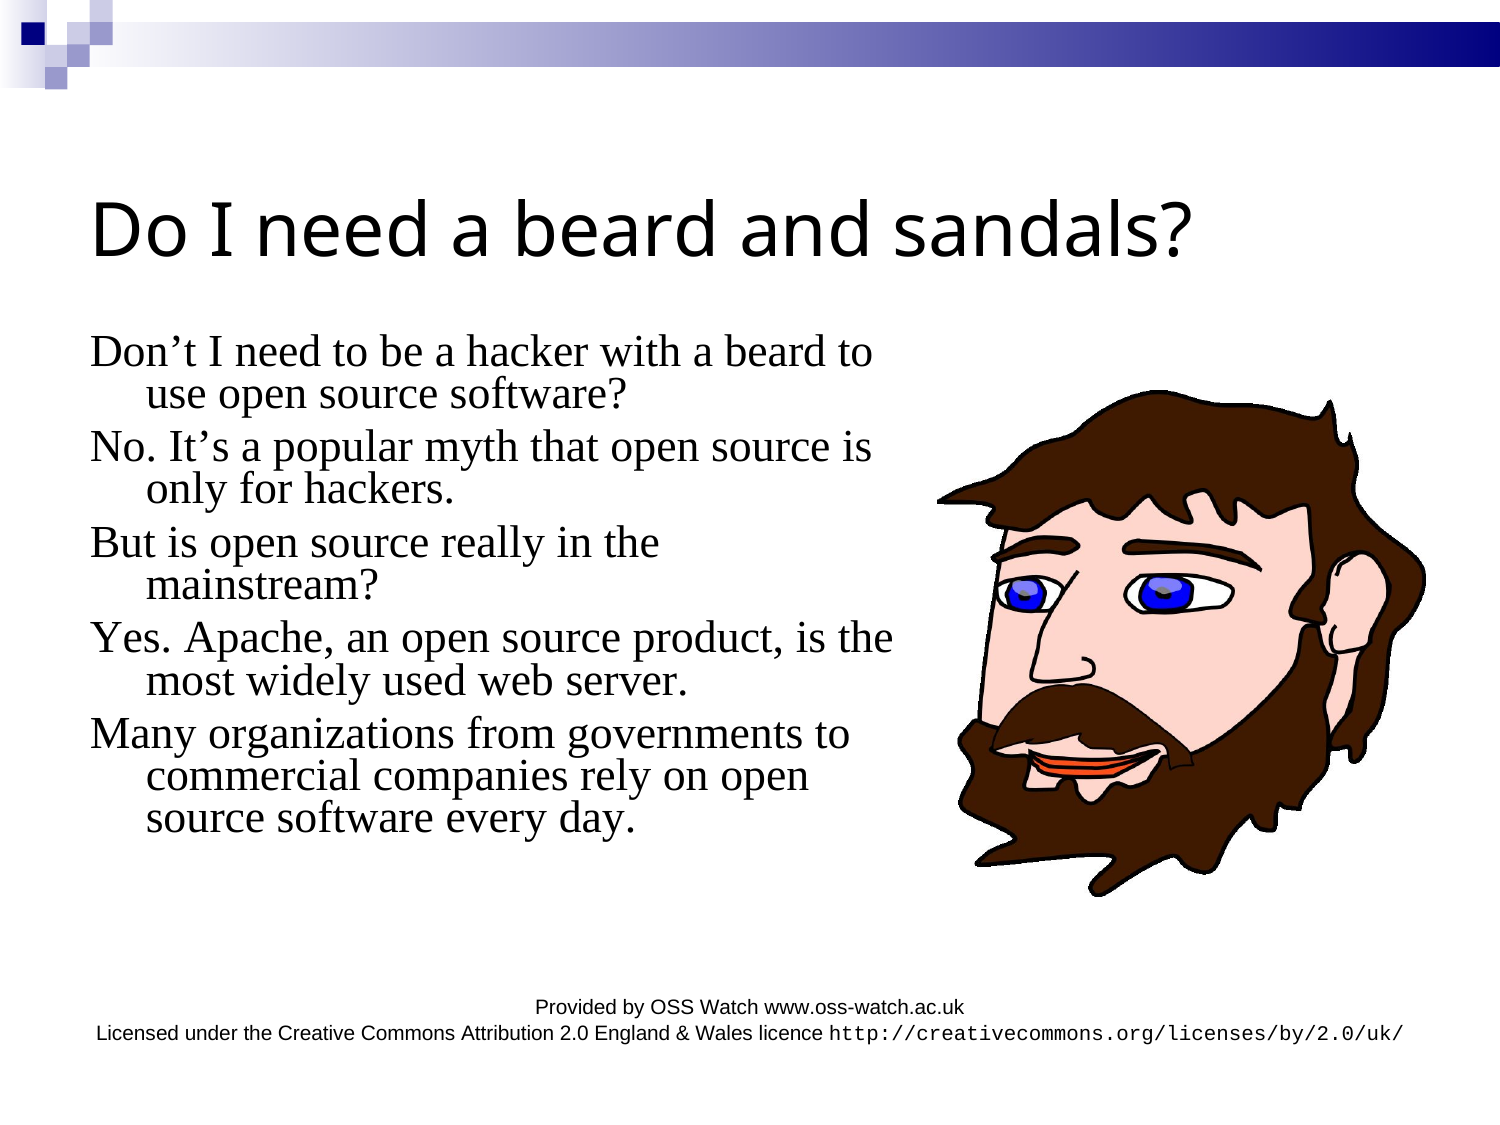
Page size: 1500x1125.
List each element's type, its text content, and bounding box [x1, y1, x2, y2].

picture [937, 390, 1426, 897]
title Do I need a beard and sandals? [75, 148, 1426, 289]
list Don’t I need to be a hacker with a beard to use open source software? No. It’s a popular myth that open source is only for hackers. But is open source really in the mainstream? Yes. Apache, an open source product, is the most widely used web server. Many organizations from governments to commercial companies rely on open source software every day. [75, 324, 913, 888]
